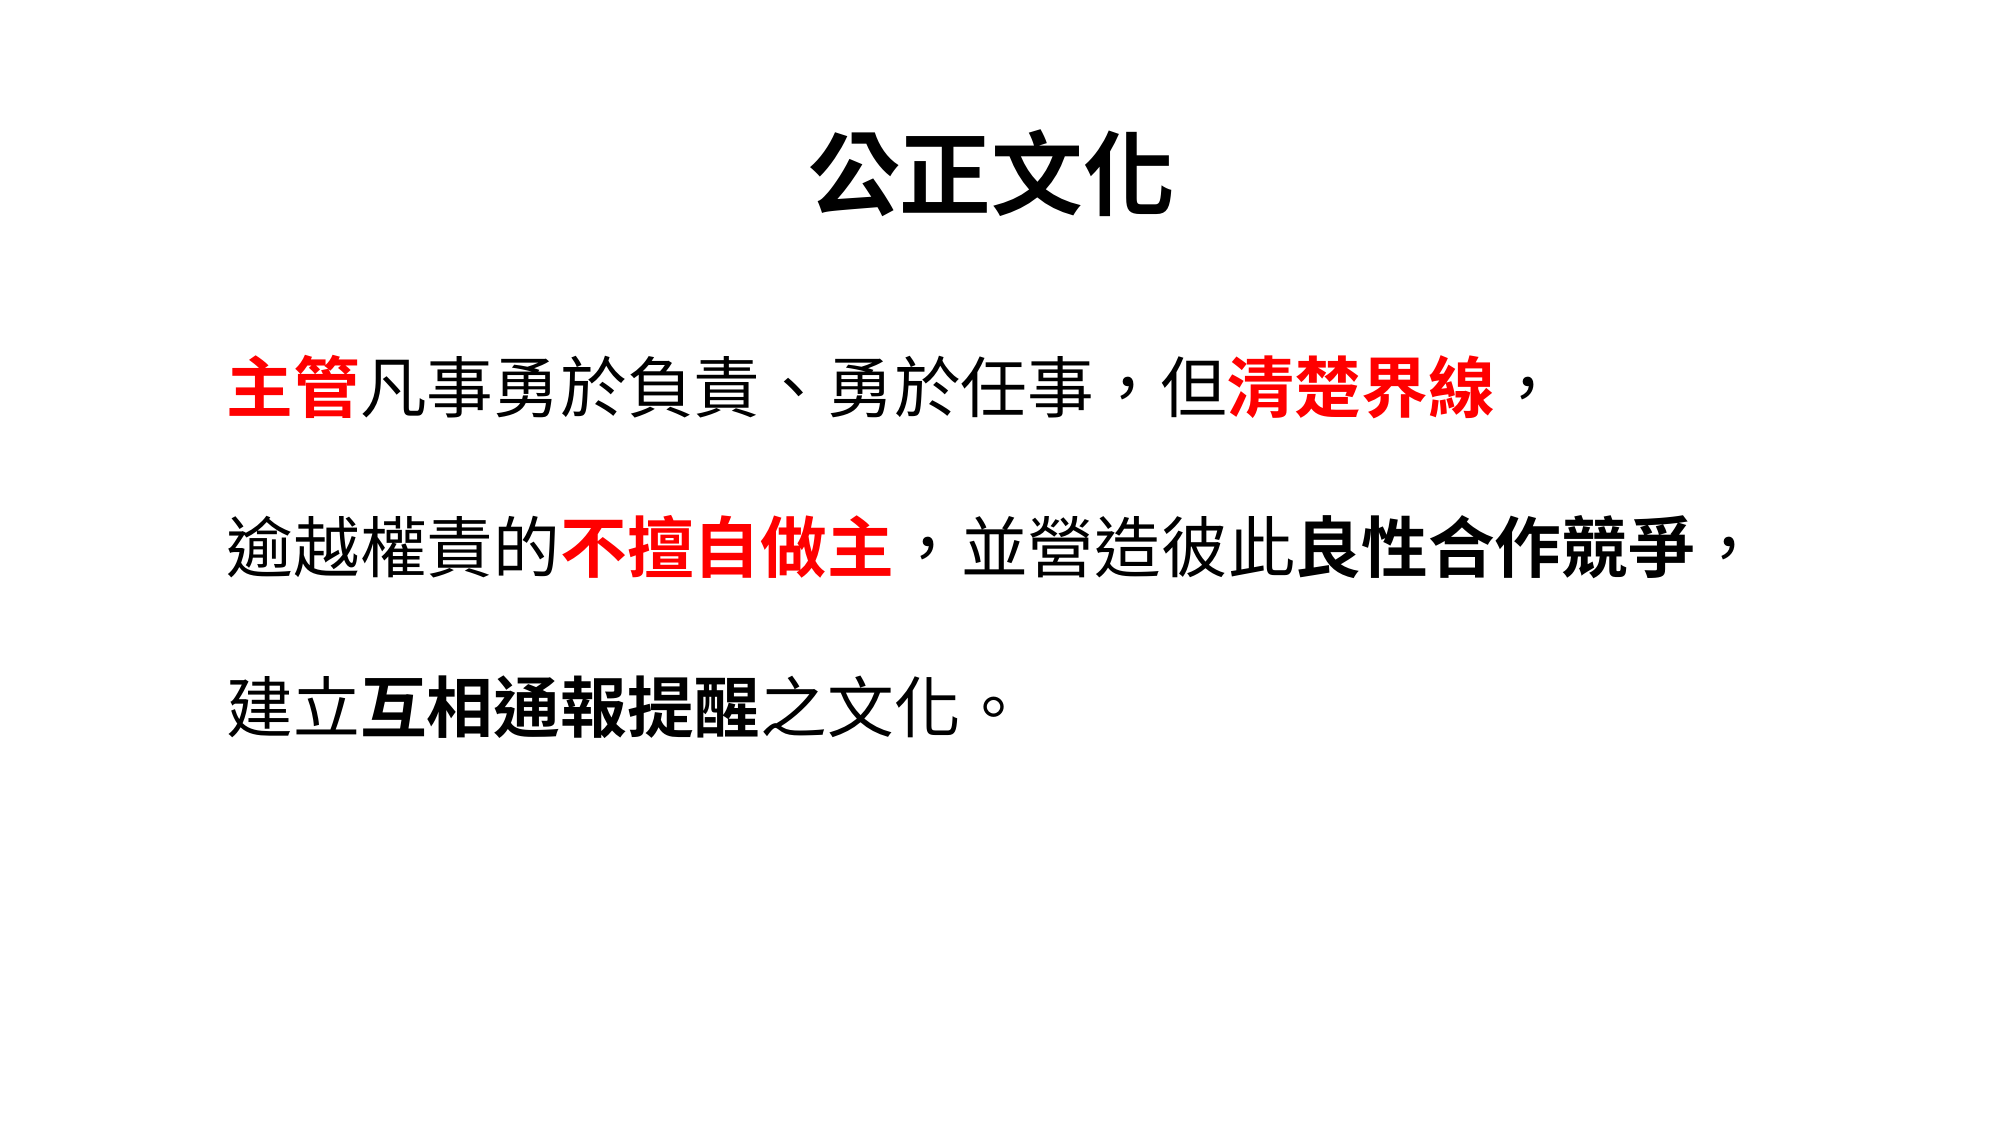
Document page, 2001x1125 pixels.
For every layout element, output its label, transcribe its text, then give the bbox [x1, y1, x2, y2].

text_box 公正文化 [793, 109, 1207, 236]
text_box 主管凡事勇於負責、勇於任事，但清楚界線， 逾越權責的不擅自做主，並營造彼此良性合作競爭， 建立互相通報提醒之文化。 [212, 259, 1788, 754]
